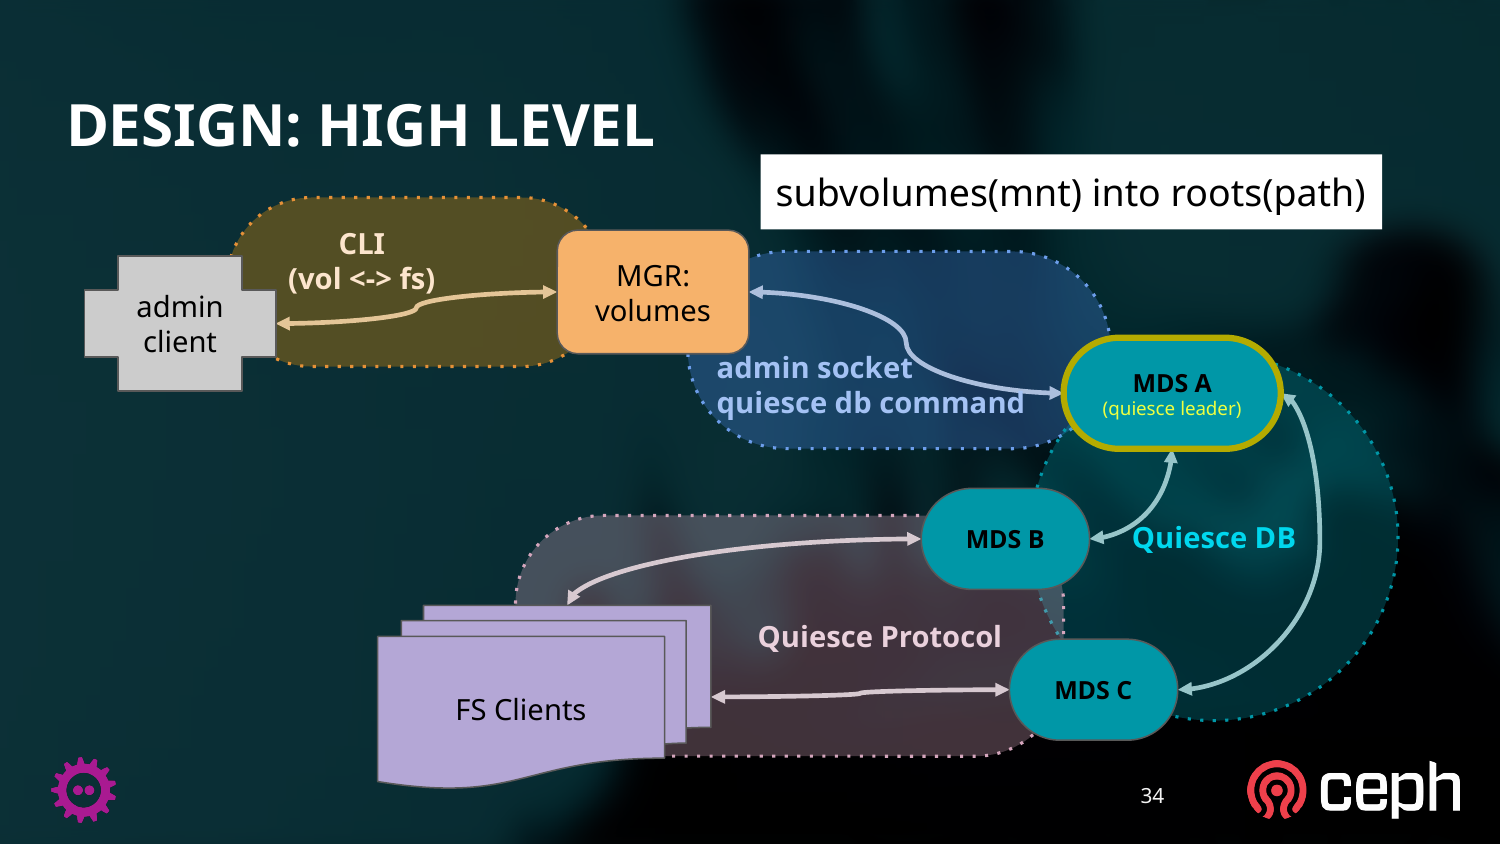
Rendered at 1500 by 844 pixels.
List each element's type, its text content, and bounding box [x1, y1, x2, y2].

text_box admin client [84, 256, 276, 391]
picture [0, 0, 1500, 844]
title DESIGN: HIGH LEVEL [51, 72, 1449, 167]
slide_number <number> [1089, 764, 1179, 829]
text_box MGR: volumes [557, 230, 749, 354]
text_box subvolumes(mnt) into roots(path) [760, 154, 1383, 230]
text_box CLI (vol <-> fs) [231, 197, 589, 367]
text_box admin socket quiesce db command [687, 251, 1111, 449]
text_box Quiesce DB [1036, 363, 1399, 721]
text_box FS Clients [377, 605, 711, 789]
text_box MDS A (quiesce leader) [1063, 337, 1281, 449]
text_box Quiesce Protocol [515, 515, 1064, 757]
text_box MDS C [1009, 639, 1178, 741]
text_box MDS B [921, 488, 1090, 590]
